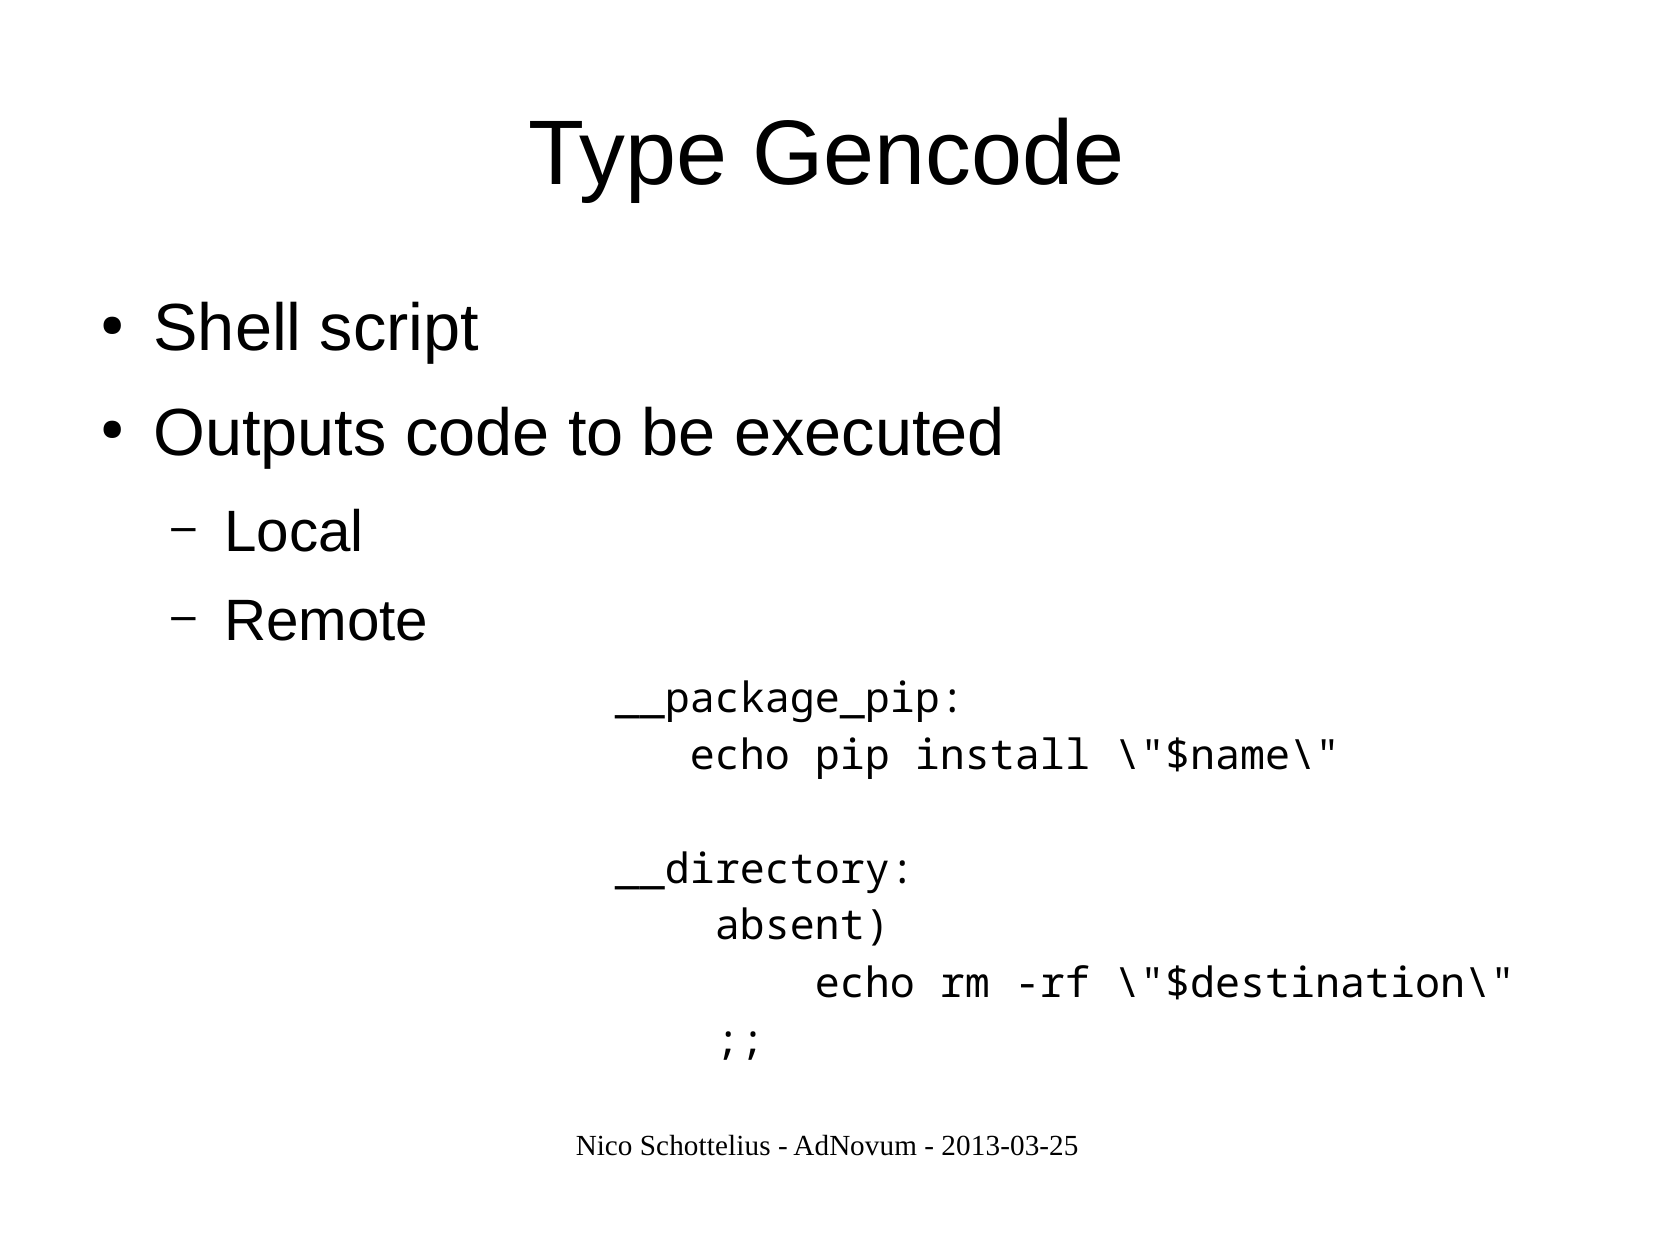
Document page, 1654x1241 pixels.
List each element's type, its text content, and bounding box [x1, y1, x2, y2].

list Shell script Outputs code to be executed Local Remote [82, 290, 1538, 721]
title Type Gencode [82, 49, 1571, 257]
text_box __package_pip: echo pip install \"$name\" __directory: absent) echo rm -rf \"$destination\" ;; [600, 660, 1621, 1063]
